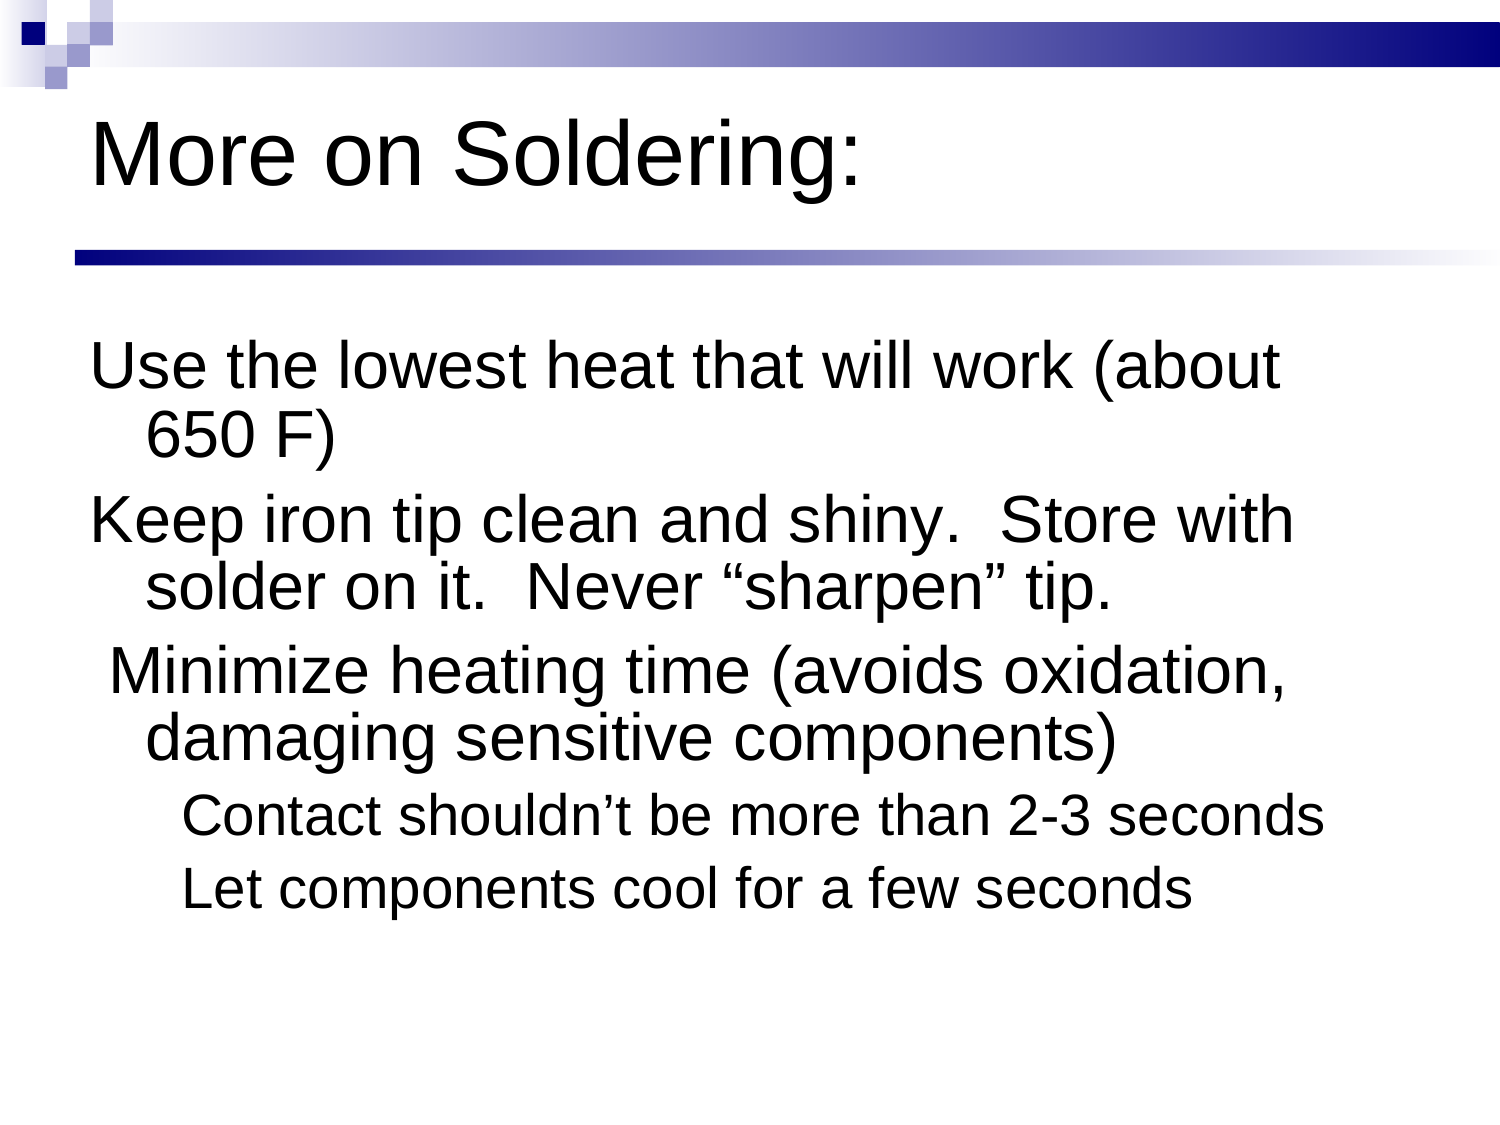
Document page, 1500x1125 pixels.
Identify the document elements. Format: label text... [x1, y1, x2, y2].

list Use the lowest heat that will work (about 650 F) Keep iron tip clean and shiny. Store with solder on it. Never “sharpen” tip. Minimize heating time (avoids oxidation, damaging sensitive components) Contact shouldn’t be more than 2-3 seconds Let components cool for a few seconds [75, 324, 1426, 966]
title More on Soldering: [75, 75, 1426, 238]
